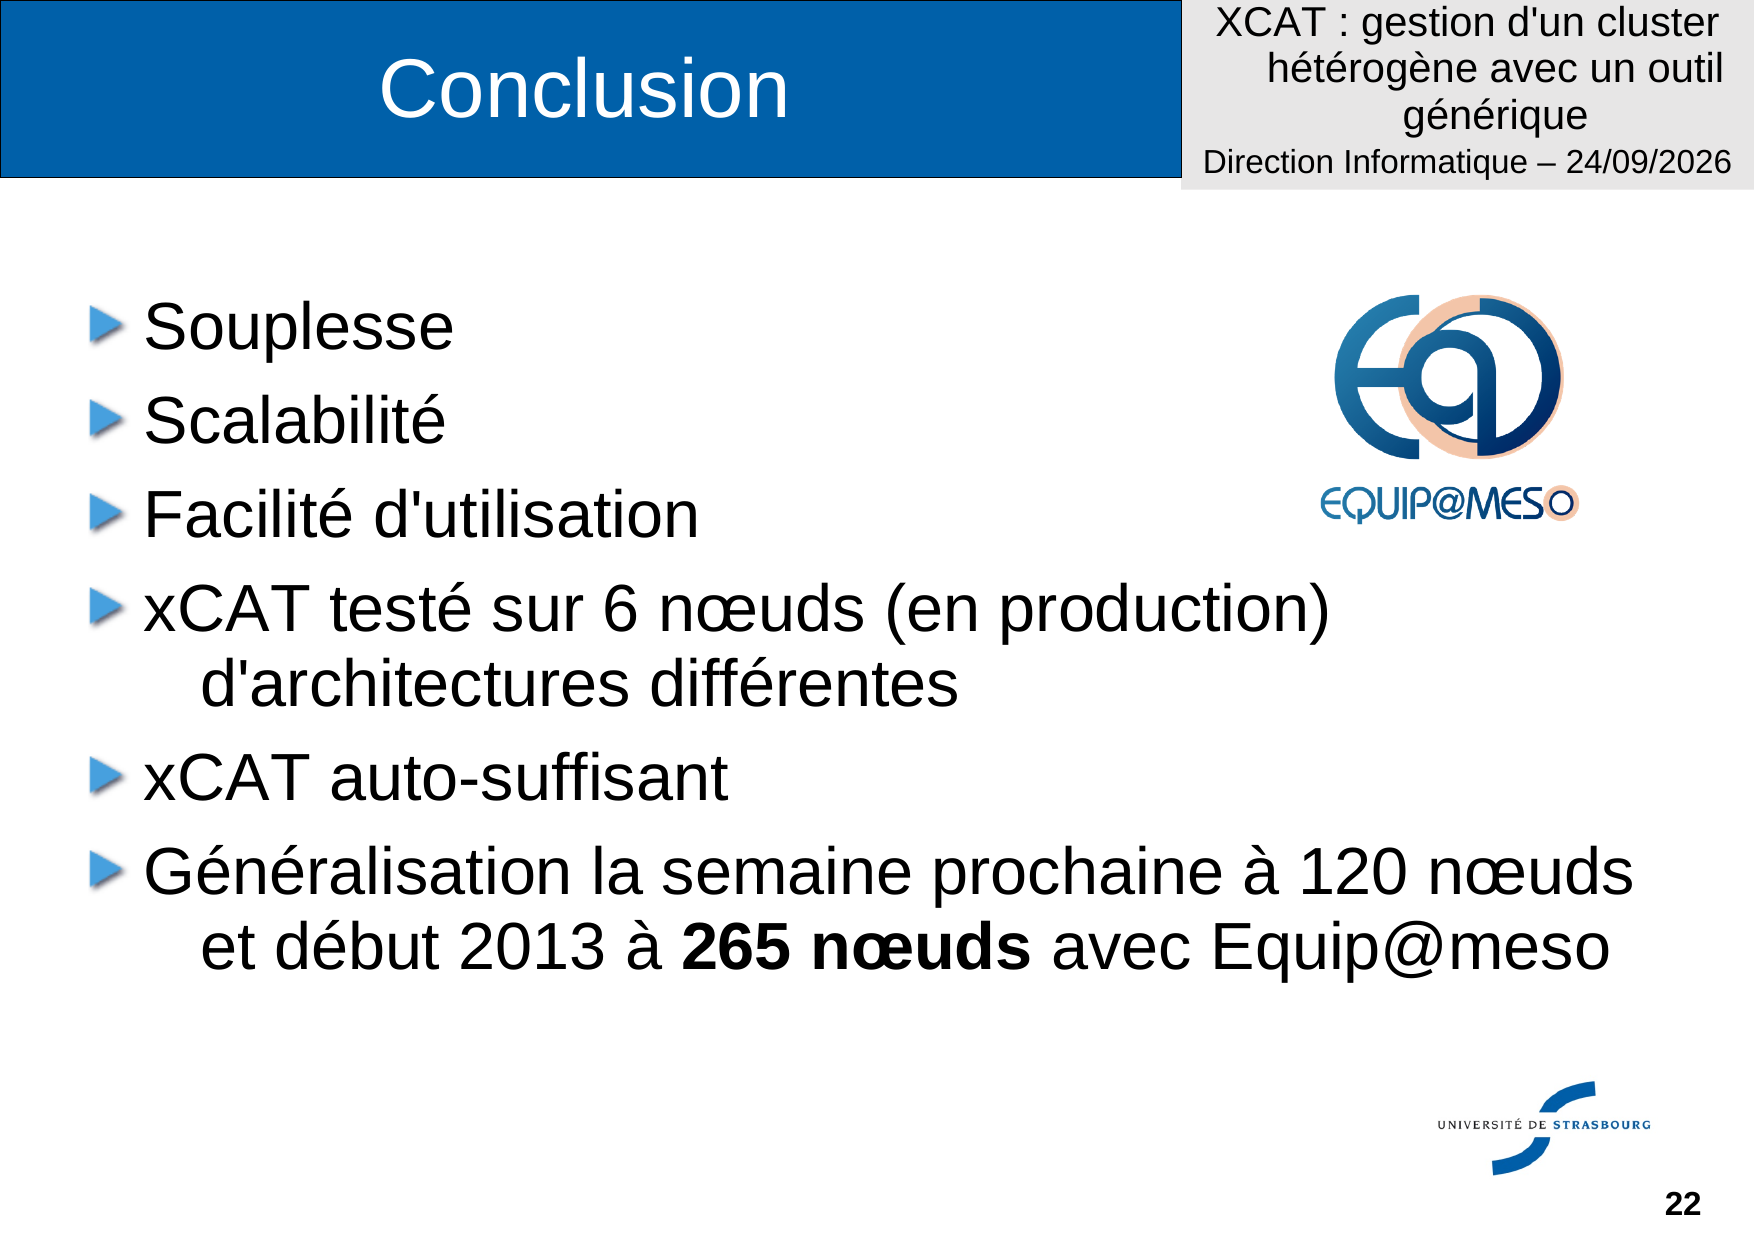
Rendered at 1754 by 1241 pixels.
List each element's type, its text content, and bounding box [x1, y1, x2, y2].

list Souplesse Scalabilité Facilité d'utilisation xCAT testé sur 6 nœuds (en production) d'architectures différentes xCAT auto-suffisant Généralisation la semaine prochaine à 120 nœuds et début 2013 à 265 nœuds avec Equip@meso [87, 289, 1666, 984]
title Conclusion [0, 0, 1169, 178]
picture [1307, 279, 1592, 538]
picture [1381, 1033, 1707, 1223]
